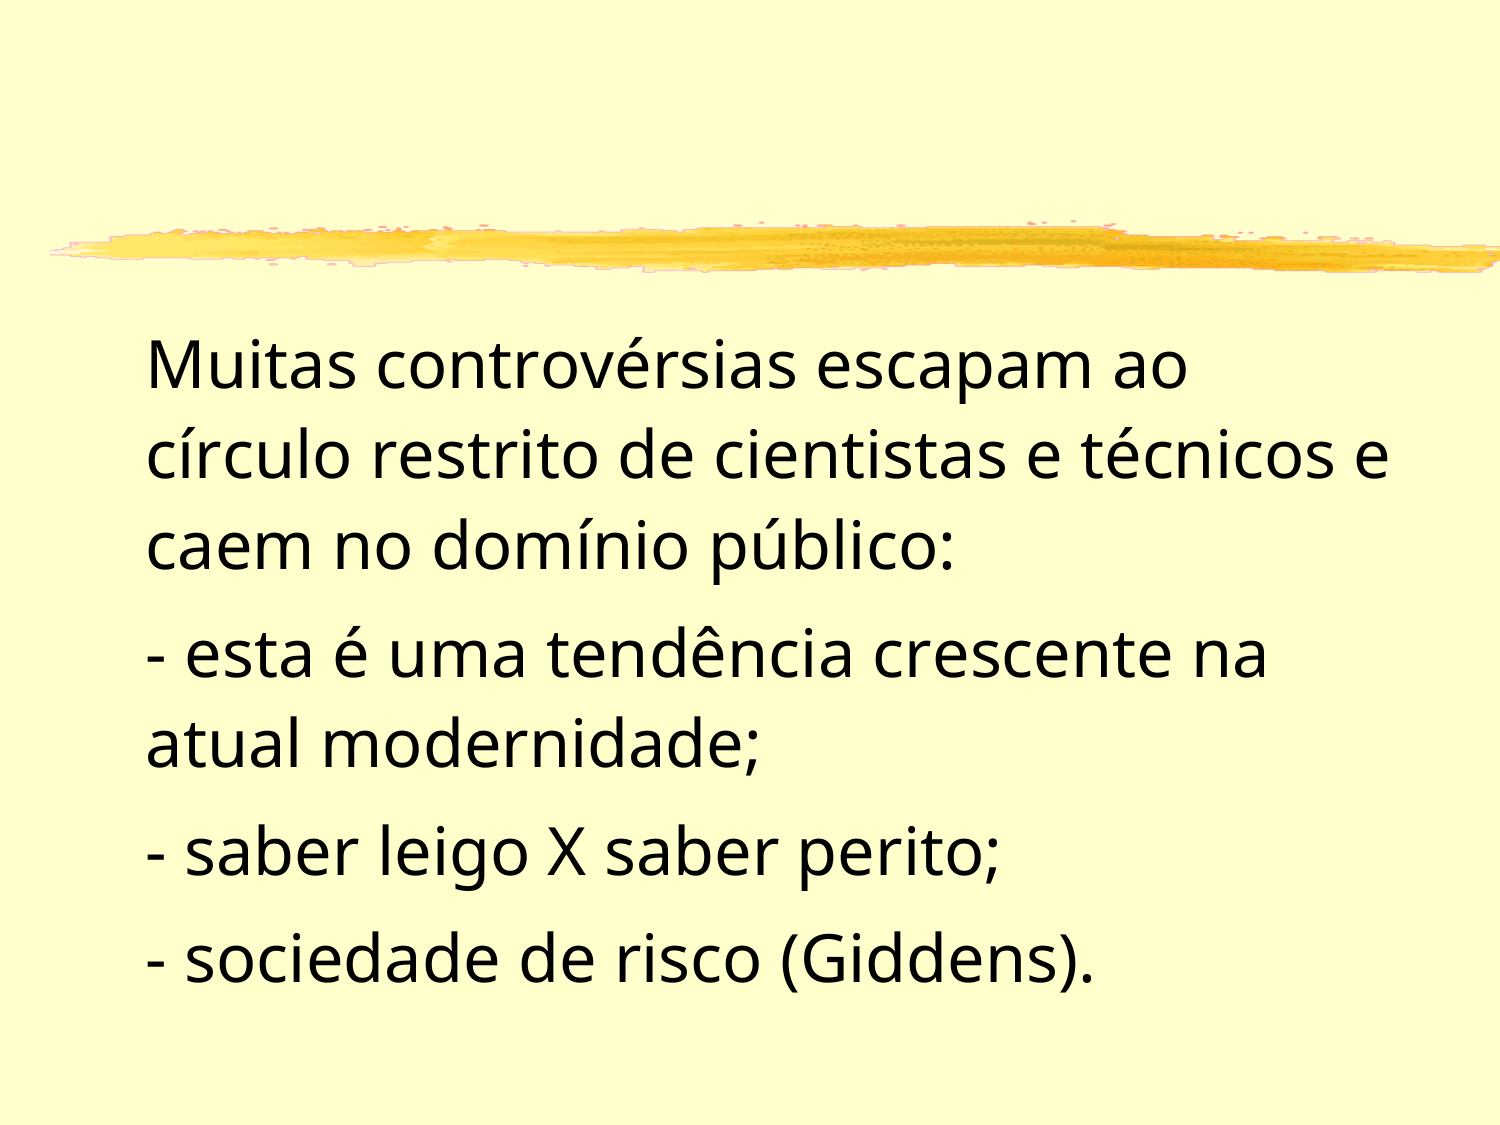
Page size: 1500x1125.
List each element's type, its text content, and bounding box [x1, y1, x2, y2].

list Muitas controvérsias escapam ao círculo restrito de cientistas e técnicos e caem no domínio público: - esta é uma tendência crescente na atual modernidade; - saber leigo X saber perito; - sociedade de risco (Giddens). [74, 309, 1417, 994]
picture [50, 215, 1500, 284]
